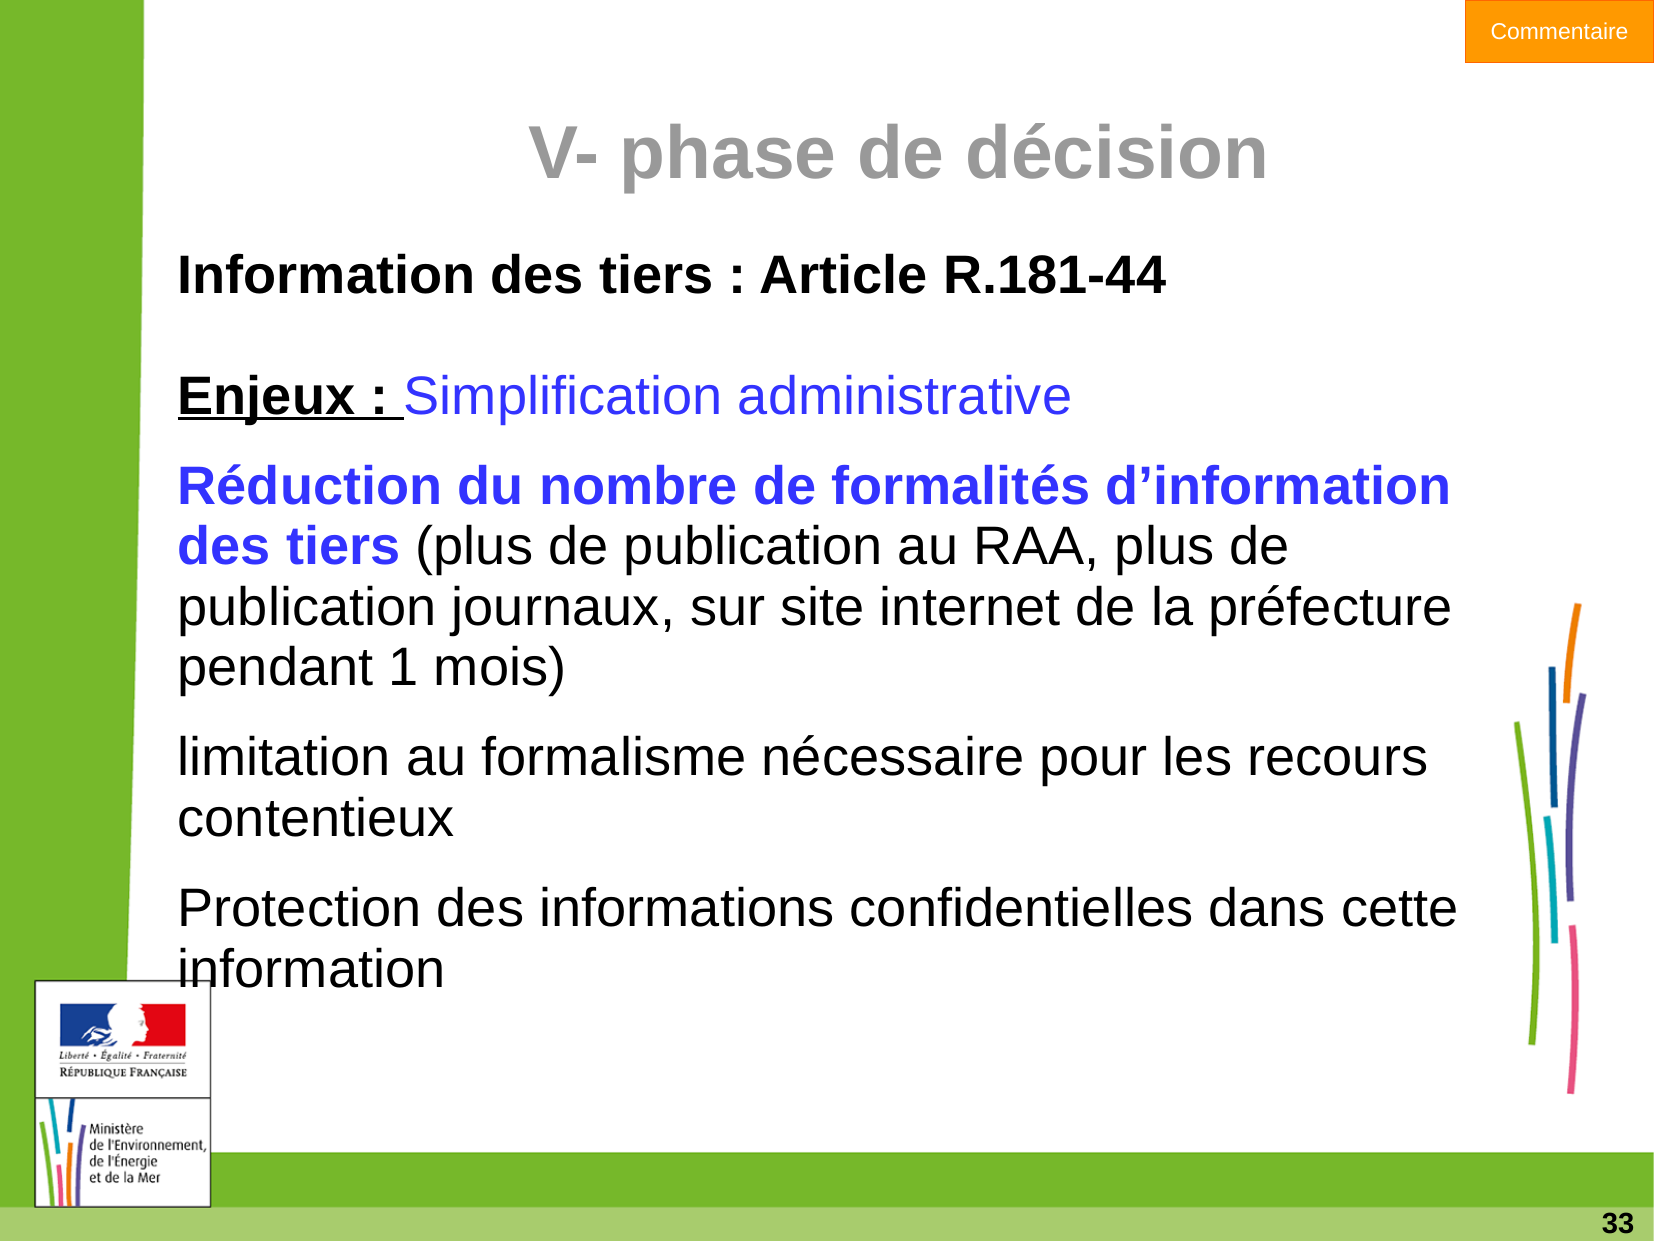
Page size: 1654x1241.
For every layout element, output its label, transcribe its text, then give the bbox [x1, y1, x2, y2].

list Information des tiers : Article R.181-44 Enjeux : Simplification administrative Réduction du nombre de formalités d’information des tiers (plus de publication au RAA, plus de publication journaux, sur site internet de la préfecture pendant 1 mois) limitation au formalisme nécessaire pour les recours contentieux Protection des informations confidentielles dans cette information [177, 244, 1507, 1153]
text_box Commentaire [1465, 0, 1654, 63]
picture [0, 0, 1654, 1241]
title V- phase de décision [123, 49, 1654, 257]
